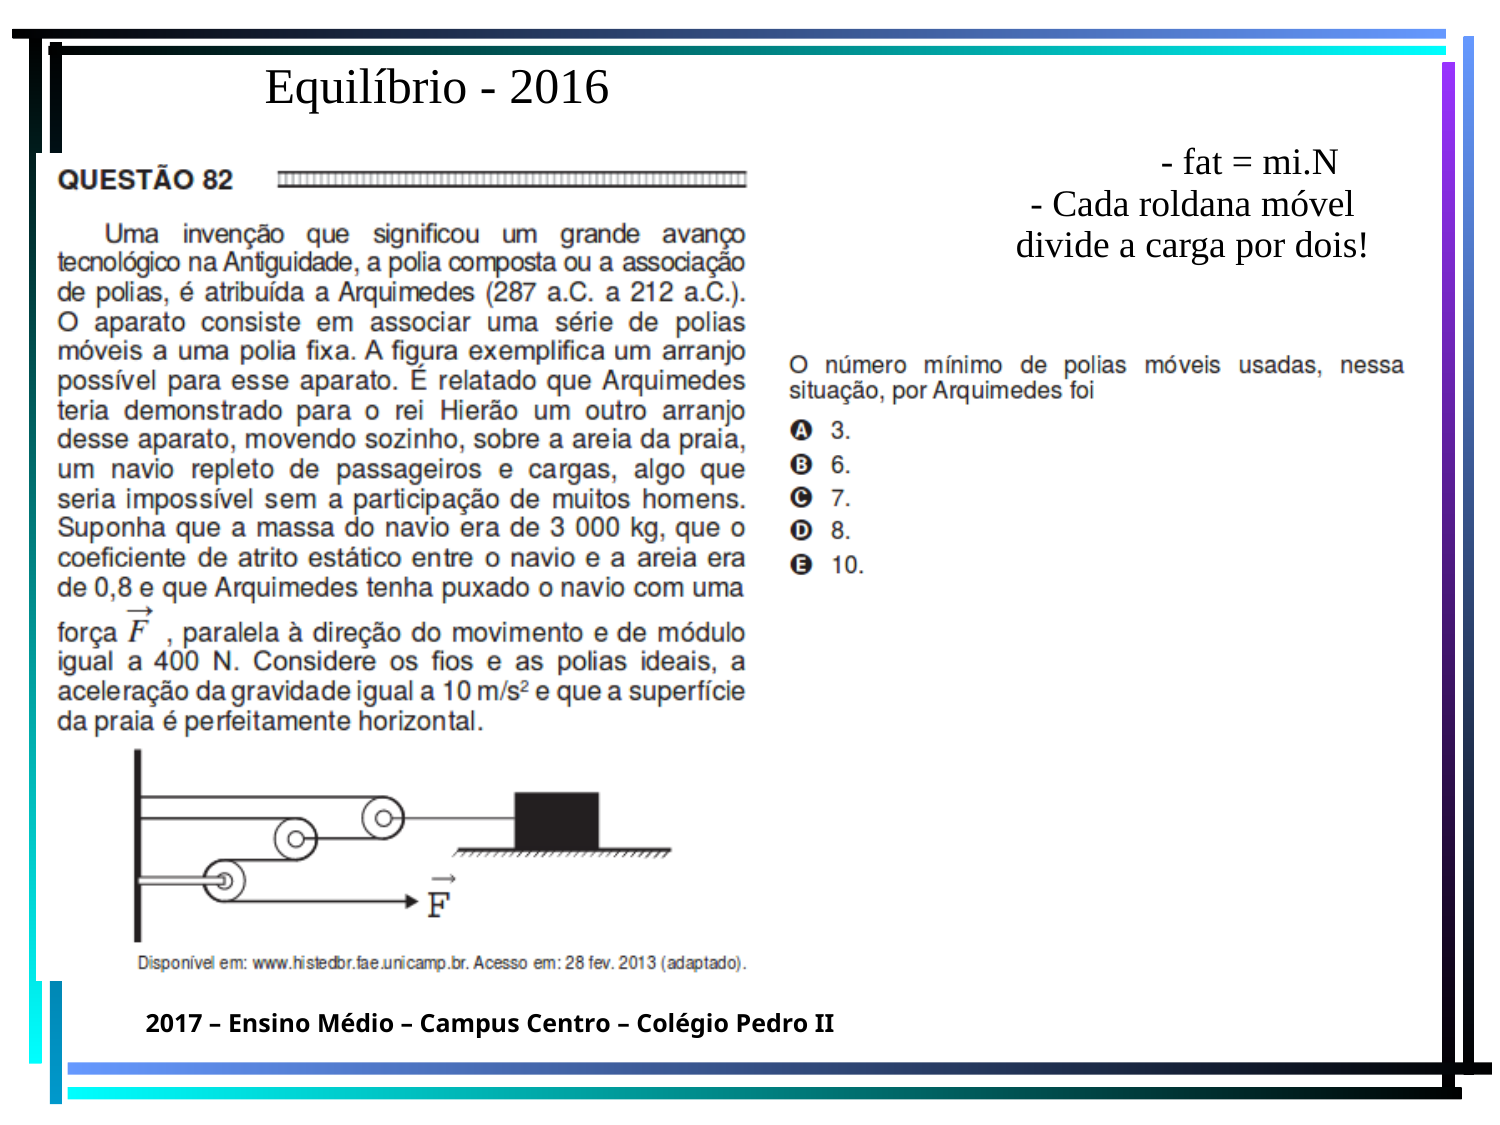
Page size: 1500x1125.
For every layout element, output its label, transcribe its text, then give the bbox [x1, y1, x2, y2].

title Equilíbrio - 2016 [70, 47, 804, 130]
text_box 2017 – Ensino Médio – Campus Centro – Colégio Pedro II [130, 1001, 851, 1047]
picture [0, 0, 1500, 1125]
text_box - fat = mi.N - Cada roldana móvel divide a carga por dois! [1015, 94, 1382, 342]
